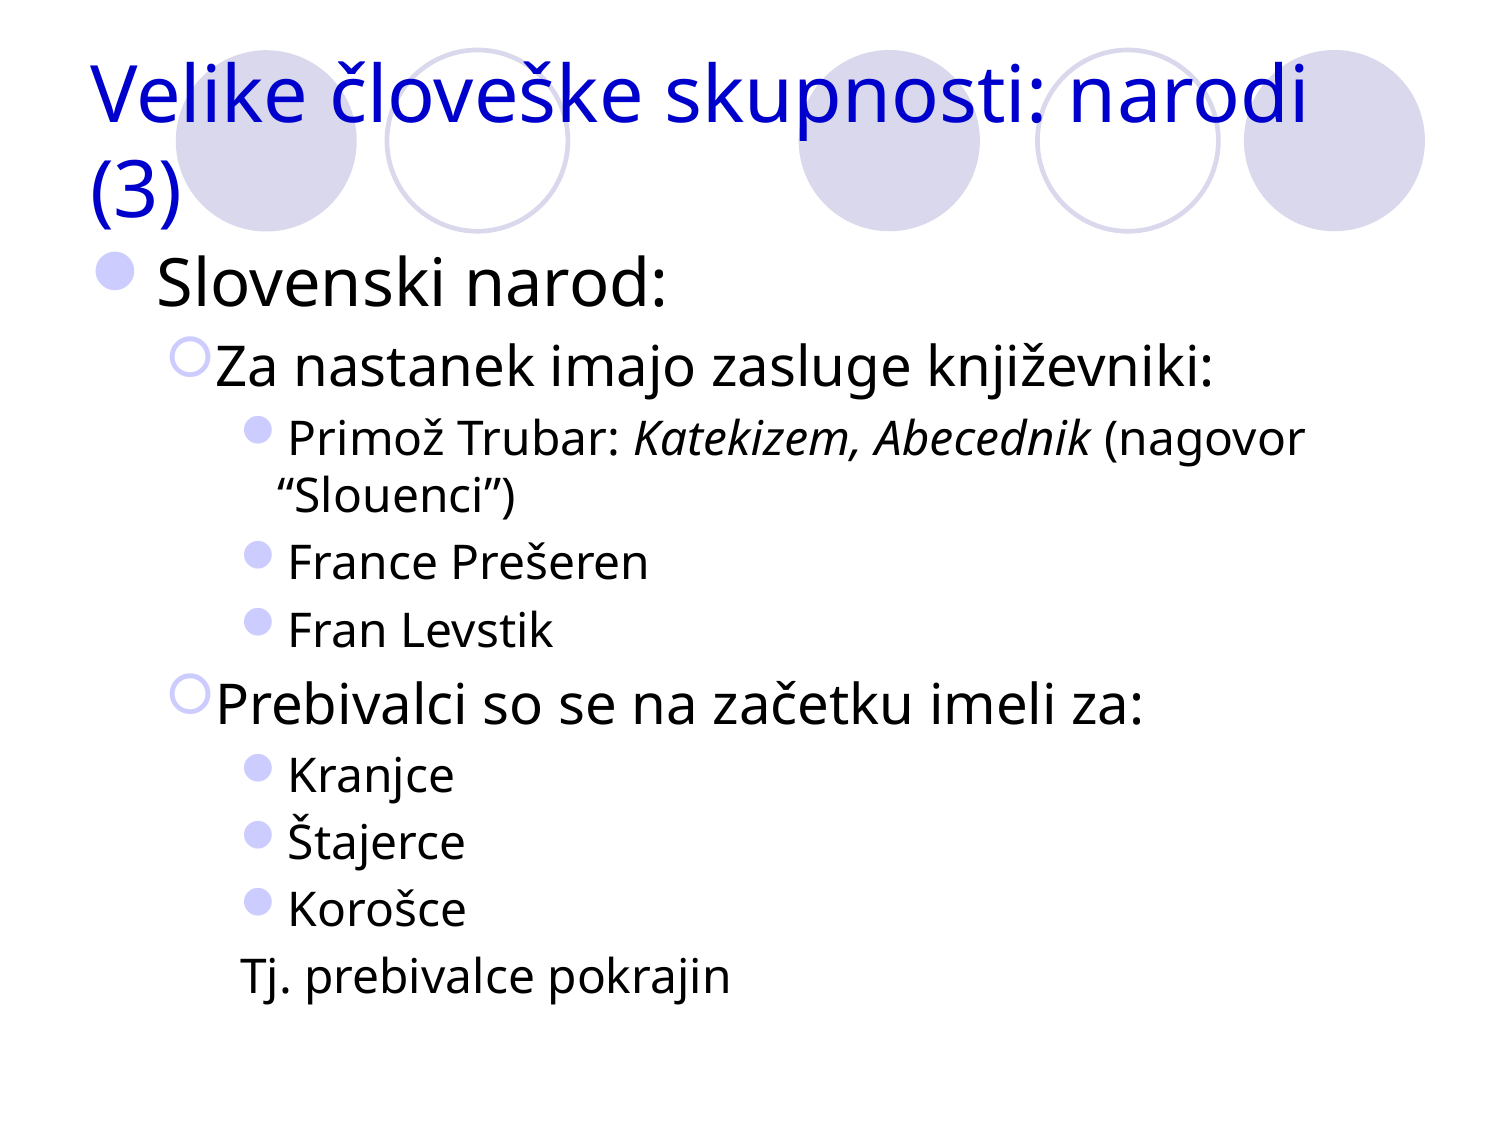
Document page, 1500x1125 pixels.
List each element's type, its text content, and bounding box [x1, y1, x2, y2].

list Slovenski narod: Za nastanek imajo zasluge književniki: Primož Trubar: Katekizem, Abecednik (nagovor “Slouenci”) France Prešeren Fran Levstik Prebivalci so se na začetku imeli za: Kranjce Štajerce Korošce Tj. prebivalce pokrajin [75, 231, 1425, 1071]
title Velike človeške skupnosti: narodi (3) [75, 45, 1425, 231]
